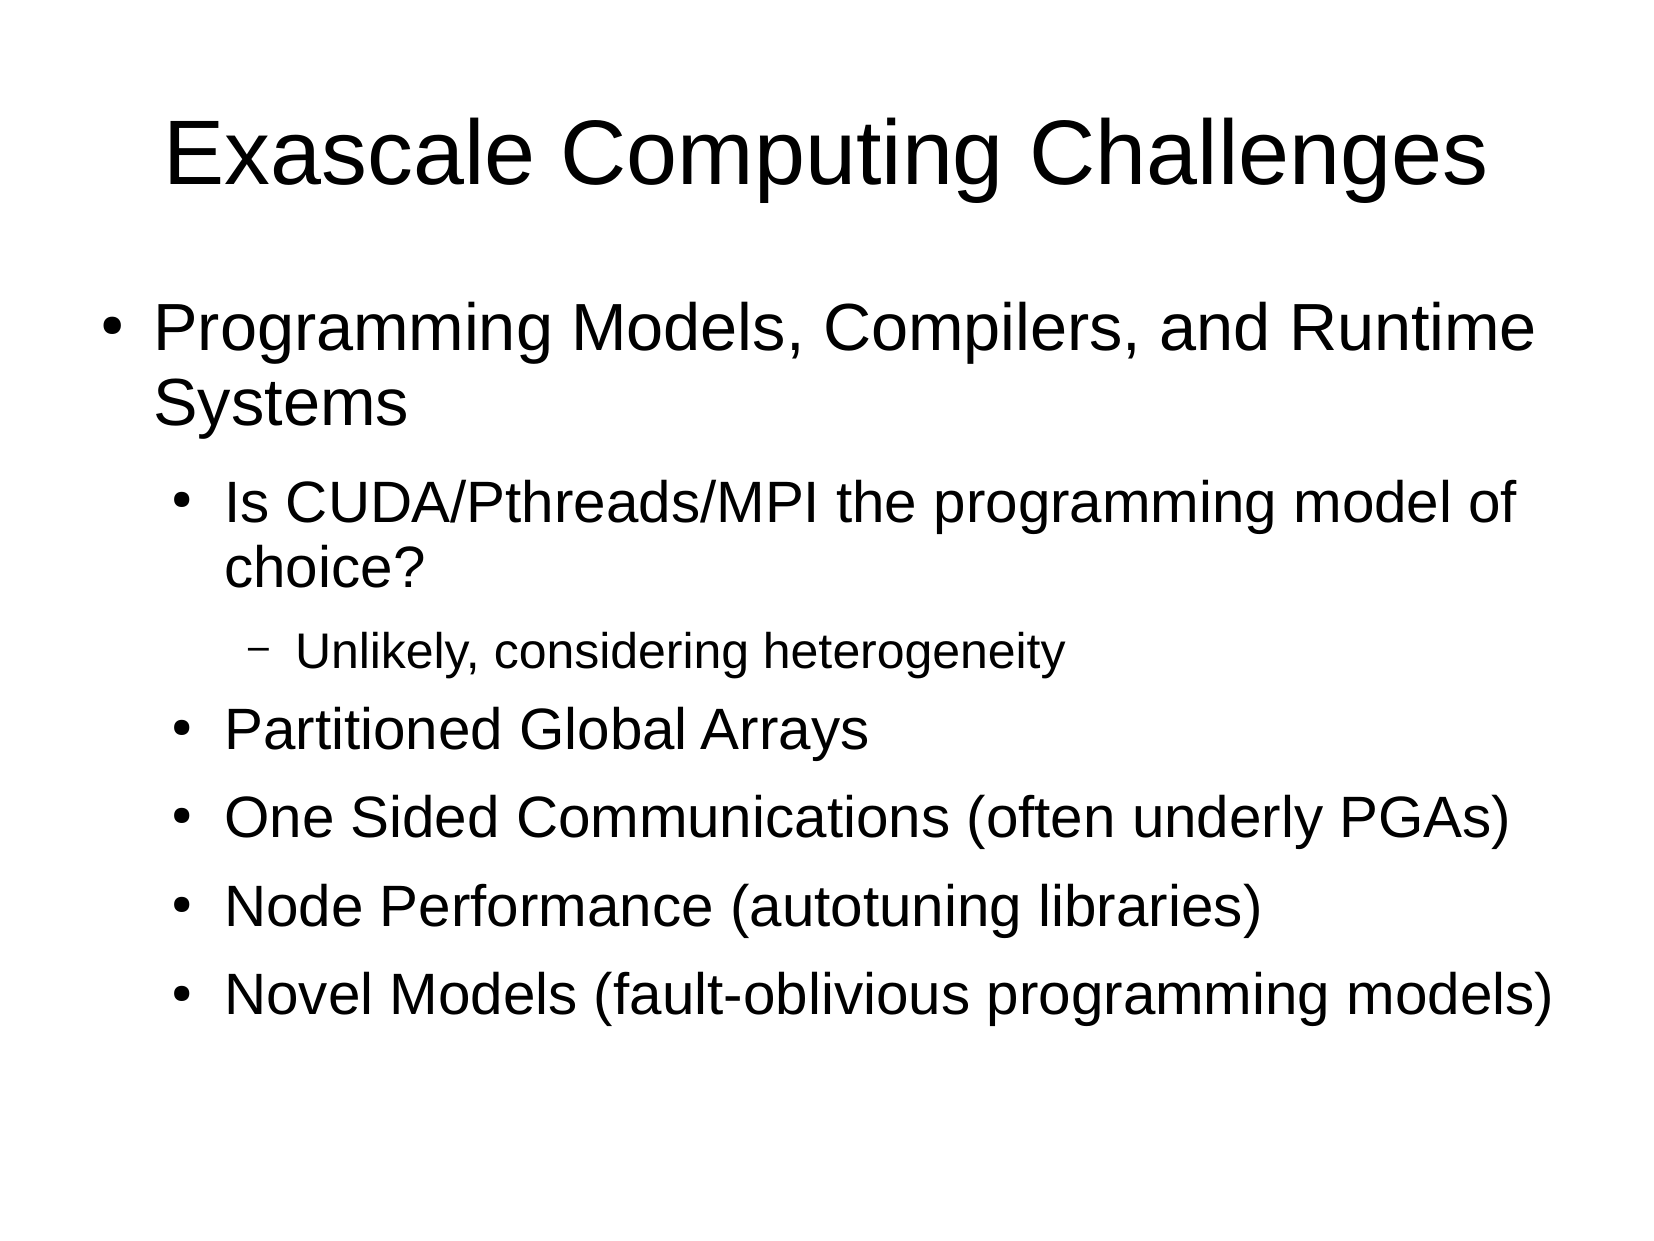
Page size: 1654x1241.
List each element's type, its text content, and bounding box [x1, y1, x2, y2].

title Exascale Computing Challenges [82, 56, 1571, 250]
list Programming Models, Compilers, and Runtime Systems Is CUDA/Pthreads/MPI the programming model of choice? Unlikely, considering heterogeneity Partitioned Global Arrays One Sided Communications (often underly PGAs) Node Performance (autotuning libraries) Novel Models (fault-oblivious programming models) [82, 290, 1571, 1109]
